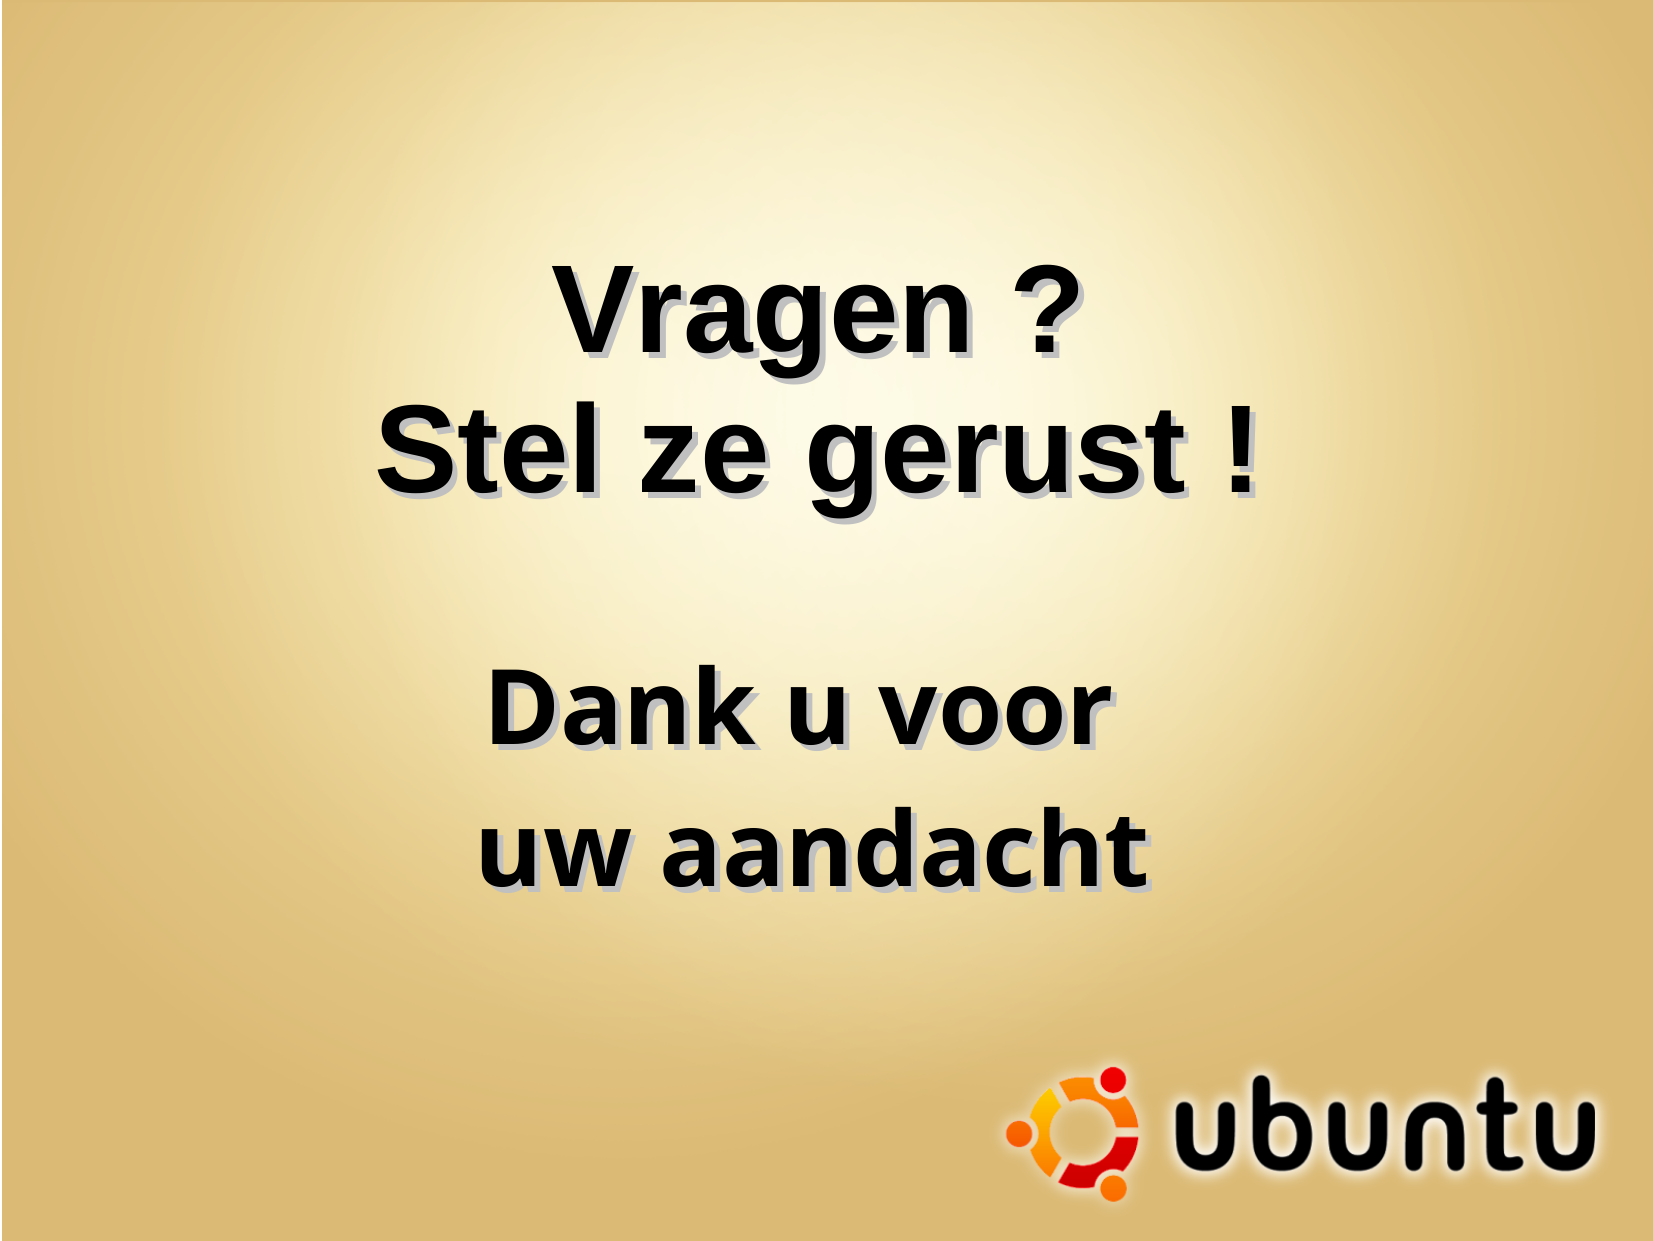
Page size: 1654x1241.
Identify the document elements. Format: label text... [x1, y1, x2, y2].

text_box Vragen ? Stel ze gerust ! [114, 232, 1524, 569]
picture [2, 0, 1654, 1241]
title Dank u voor uw aandacht [54, 524, 1544, 1027]
